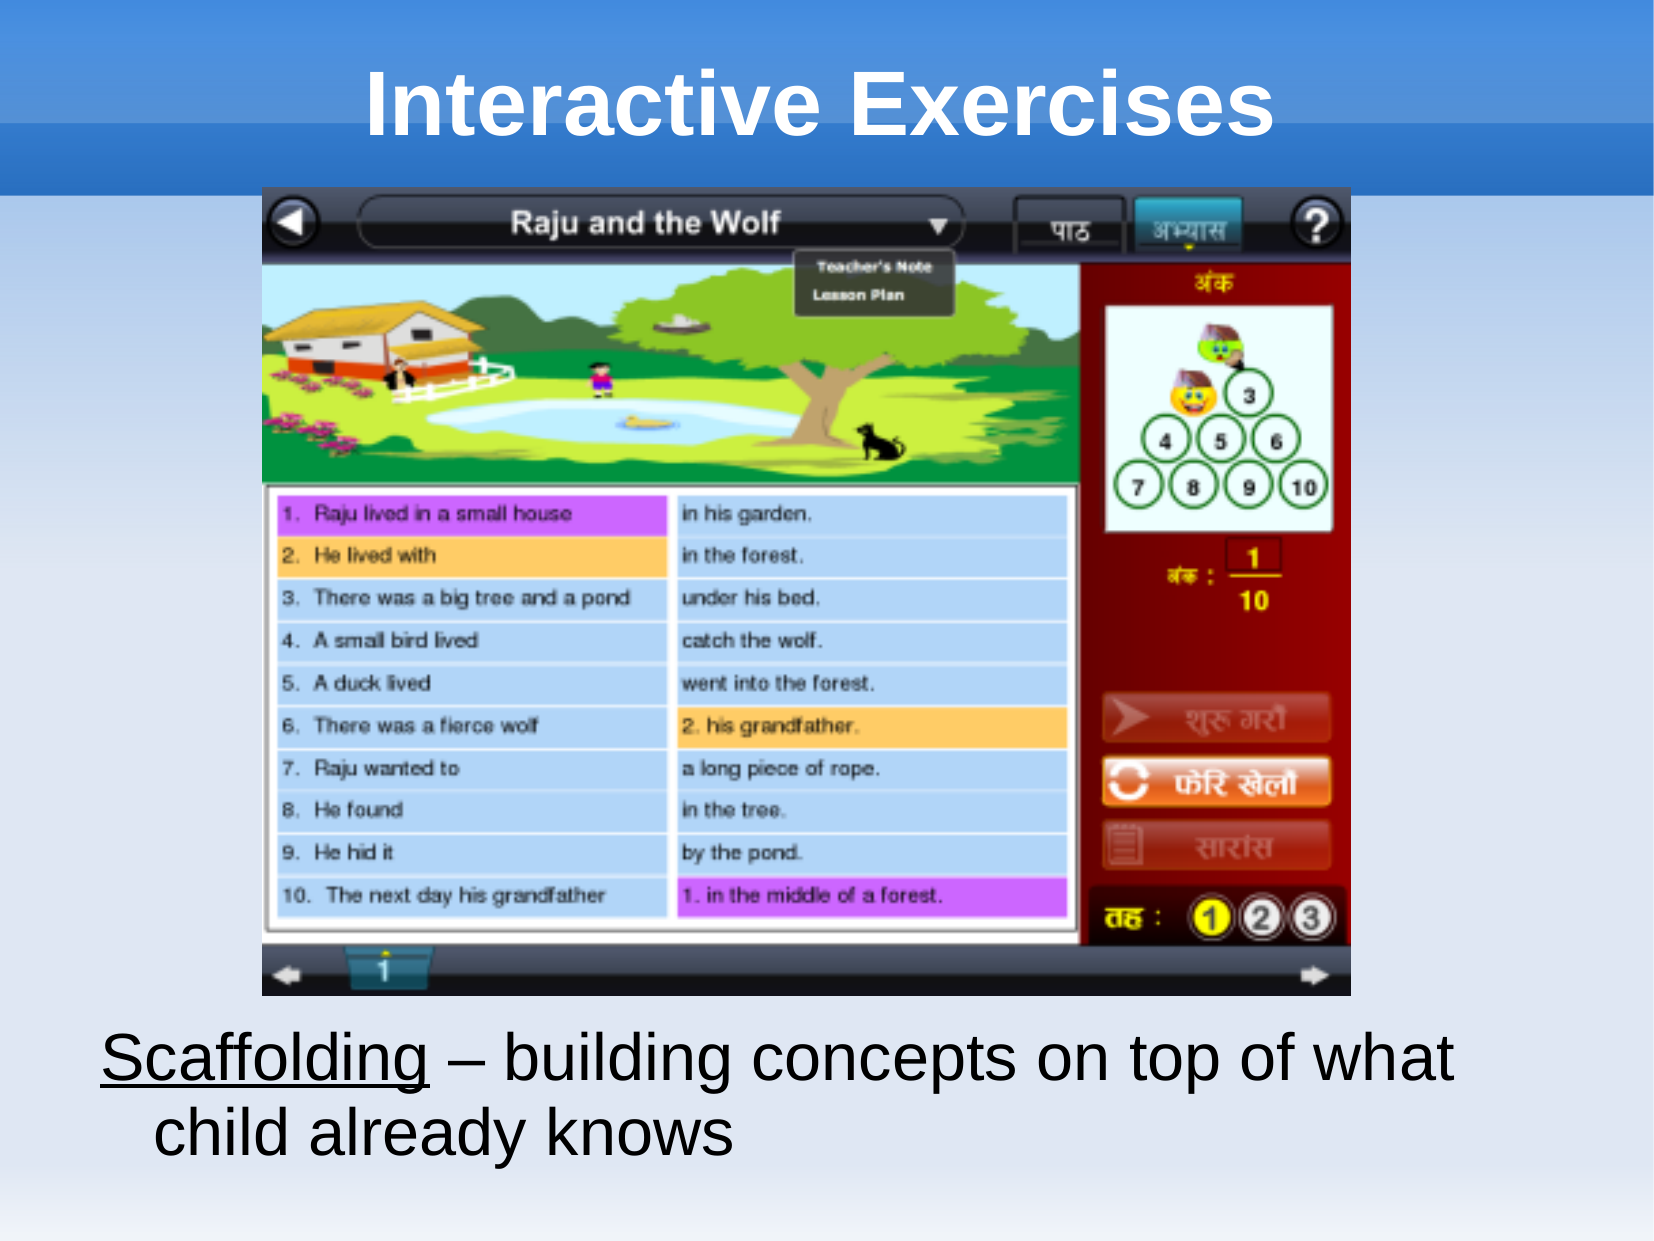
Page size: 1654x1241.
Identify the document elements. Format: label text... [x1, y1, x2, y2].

list Scaffolding – building concepts on top of what child already knows [82, 290, 1571, 1241]
picture [0, 0, 1654, 1241]
title Interactive Exercises [76, 7, 1565, 200]
